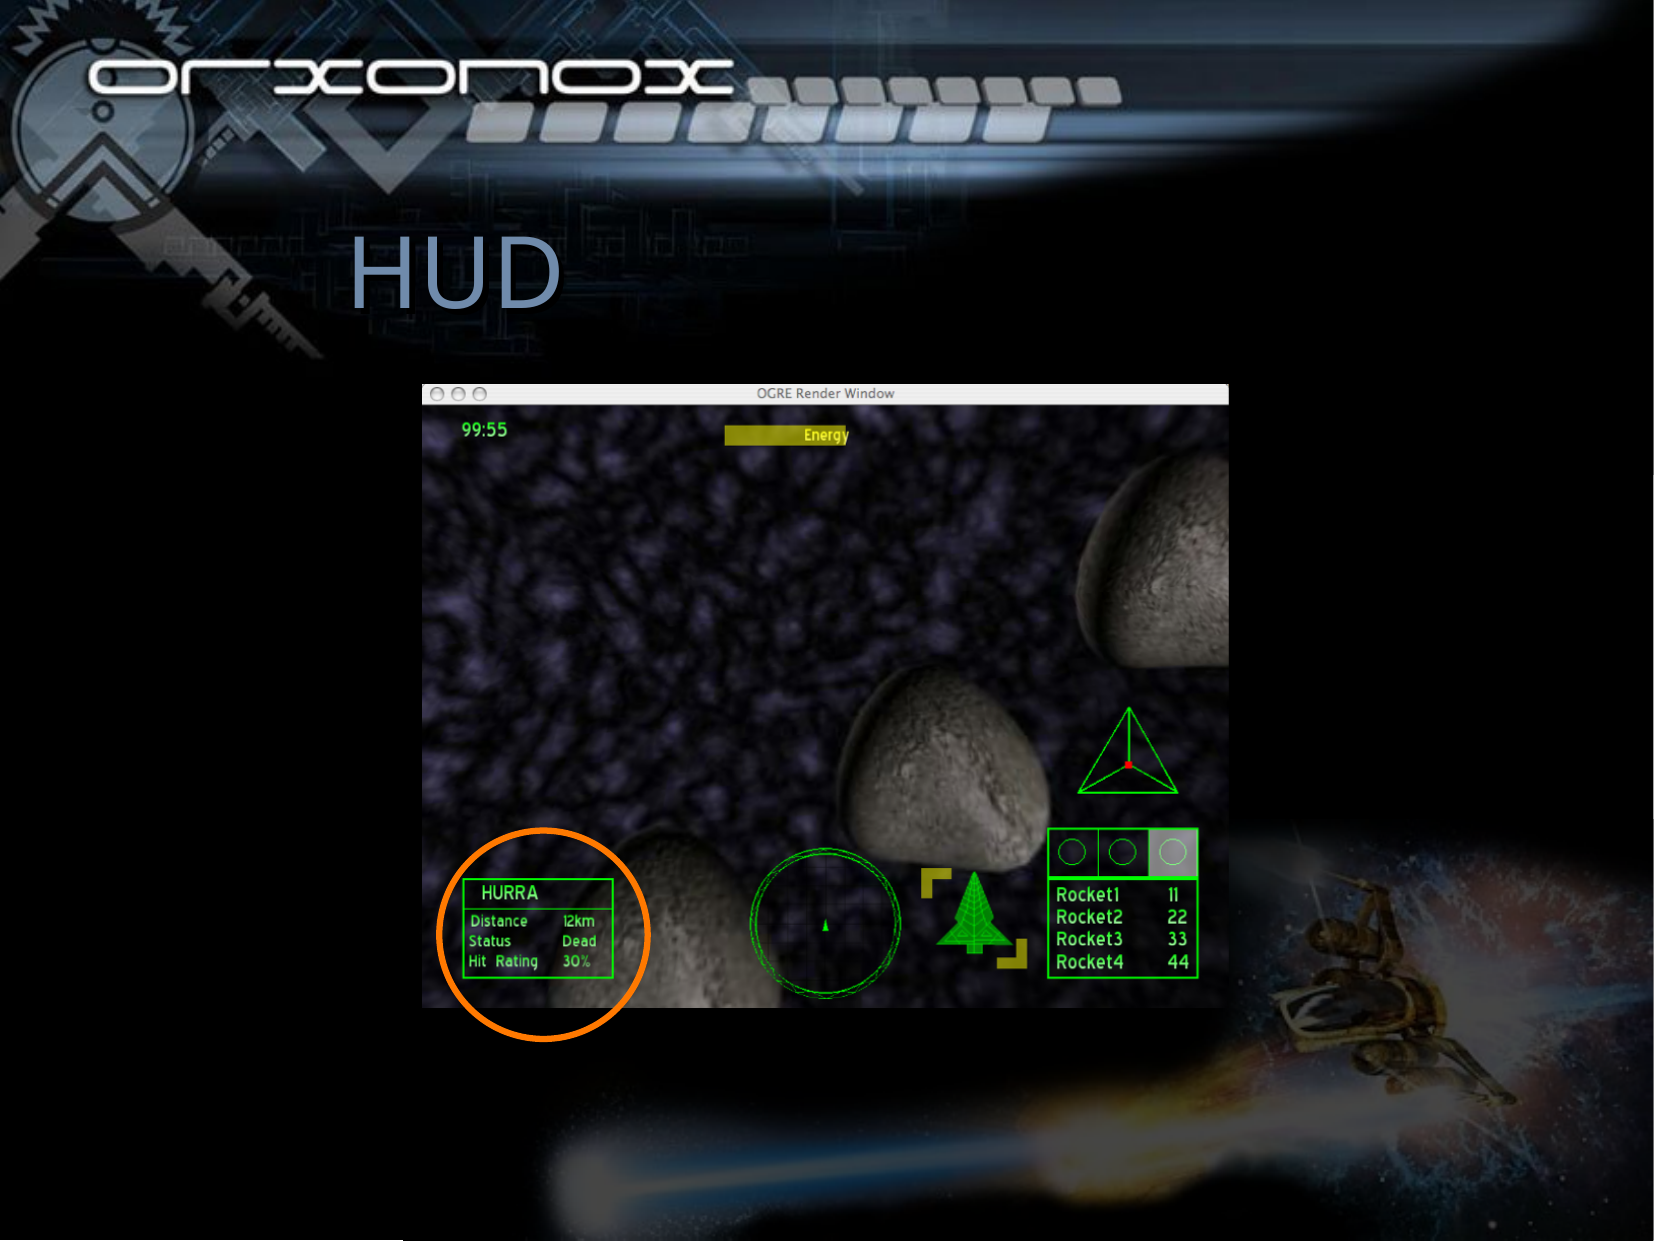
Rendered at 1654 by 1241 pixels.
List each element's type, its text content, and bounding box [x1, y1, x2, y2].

picture [0, 0, 1654, 1241]
text_box HUD [330, 194, 1306, 250]
